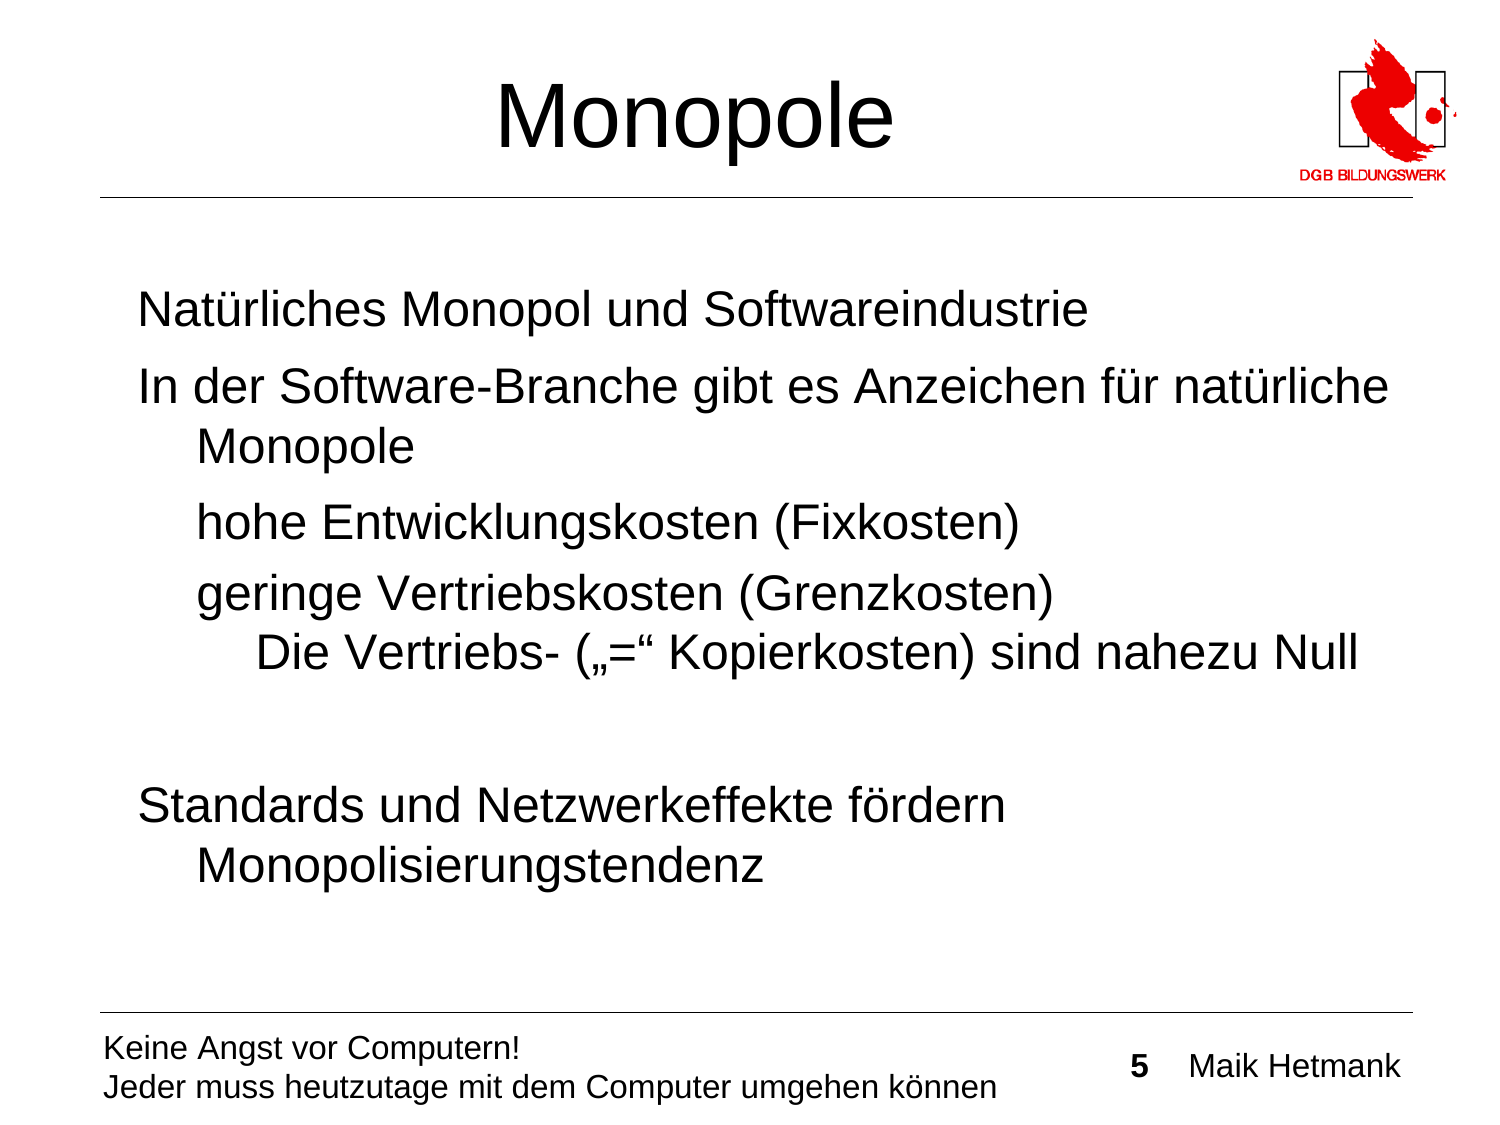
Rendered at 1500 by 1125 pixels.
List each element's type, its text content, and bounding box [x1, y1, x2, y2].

text_box hohe Entwicklungskosten (Fixkosten) [137, 490, 1407, 554]
text_box geringe Vertriebskosten (Grenzkosten) Die Vertriebs- („=“ Kopierkosten) sind nahezu Null [137, 561, 1407, 677]
picture [1299, 37, 1457, 181]
title Monopole [87, 49, 1305, 175]
text_box Natürliches Monopol und Softwareindustrie [137, 277, 1407, 342]
text_box In der Software-Branche gibt es Anzeichen für natürliche Monopole [137, 354, 1407, 470]
text_box Standards und Netzwerkeffekte fördern Monopolisierungstendenz [137, 773, 1407, 890]
